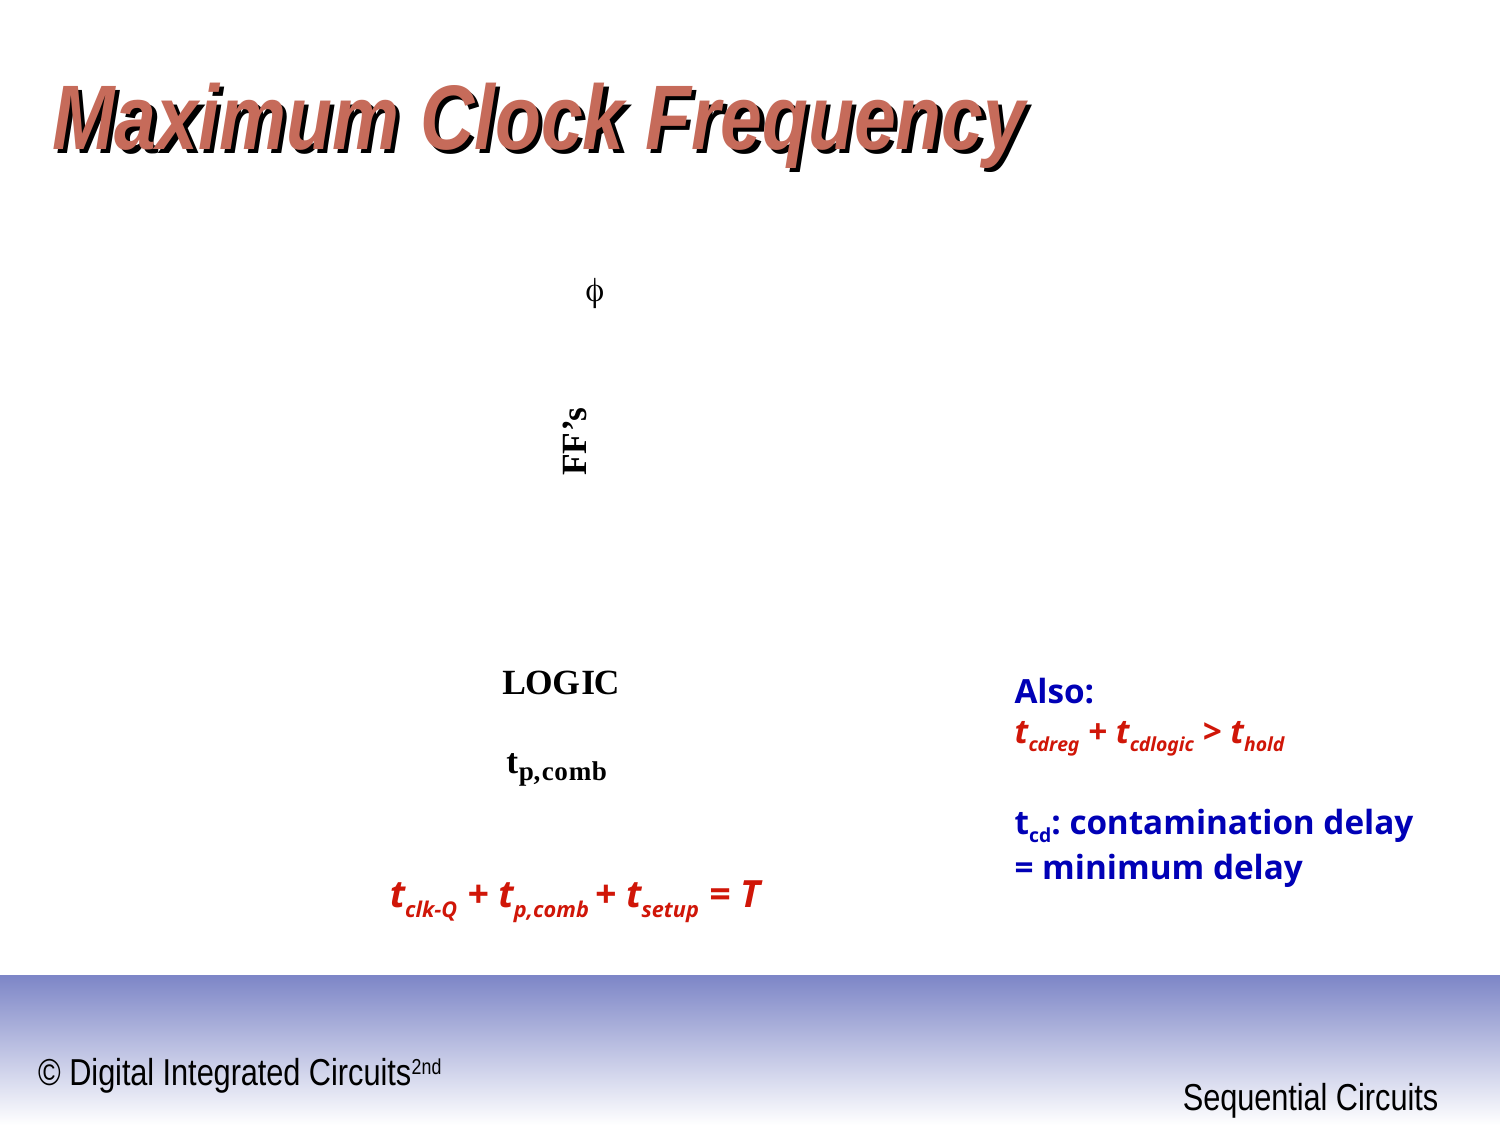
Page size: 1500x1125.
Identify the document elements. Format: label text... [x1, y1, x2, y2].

text_box Also: tcdreg + tcdlogic > thold tcd: contamination delay = minimum delay [999, 662, 1441, 895]
picture [162, 275, 920, 876]
text_box tclk-Q + tp,comb + tsetup = T [374, 862, 863, 974]
title Maximum Clock Frequency [37, 37, 1463, 175]
